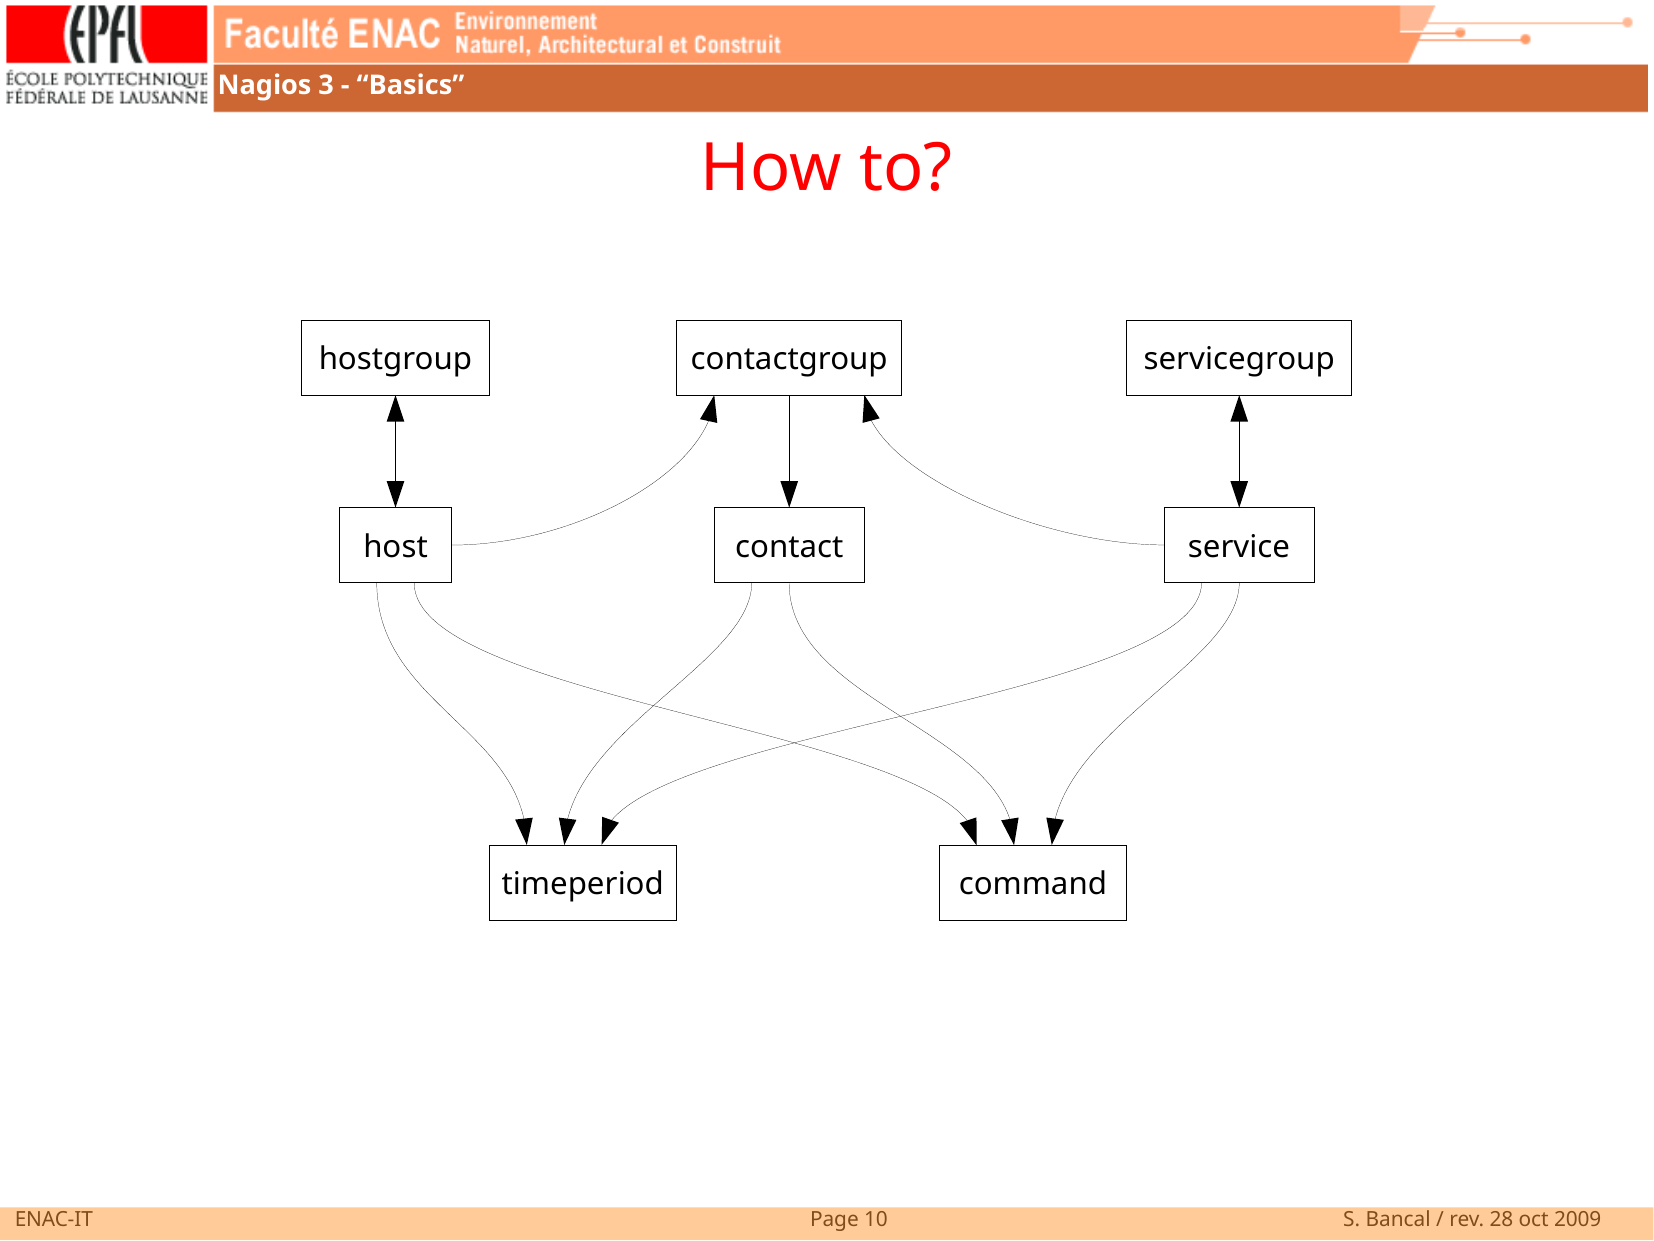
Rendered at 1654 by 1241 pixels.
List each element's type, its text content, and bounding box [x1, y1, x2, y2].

text_box contact [714, 507, 865, 583]
text_box timeperiod [489, 845, 677, 921]
text_box contactgroup [676, 320, 902, 396]
text_box service [1164, 507, 1315, 583]
text_box command [939, 845, 1127, 921]
title How to? [0, 117, 1654, 212]
text_box servicegroup [1126, 320, 1352, 396]
picture [0, 0, 1648, 114]
text_box hostgroup [301, 320, 490, 396]
text_box host [339, 507, 452, 583]
